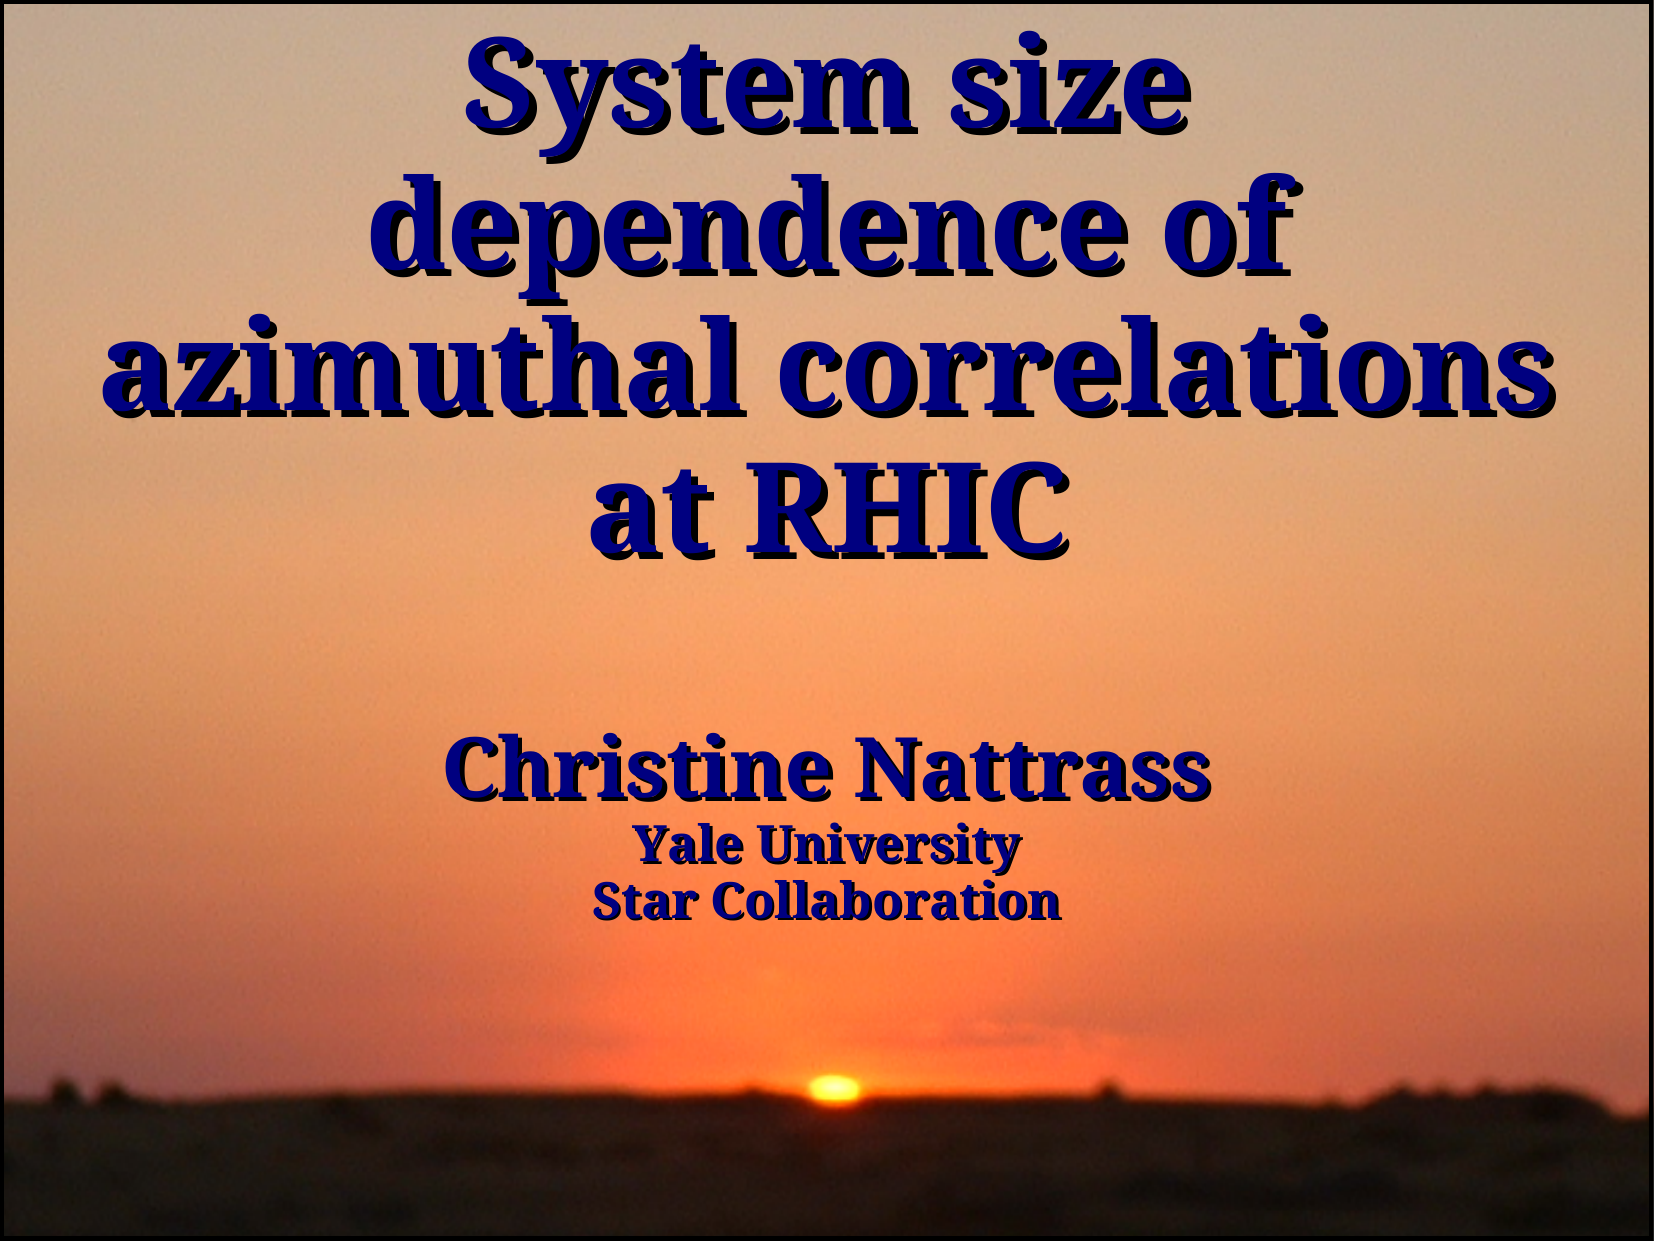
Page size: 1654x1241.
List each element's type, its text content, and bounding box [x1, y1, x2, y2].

title System size dependence of azimuthal correlations at RHIC Christine Nattrass Yale University Star Collaboration [82, 146, 1571, 798]
picture [4, 4, 1649, 1236]
